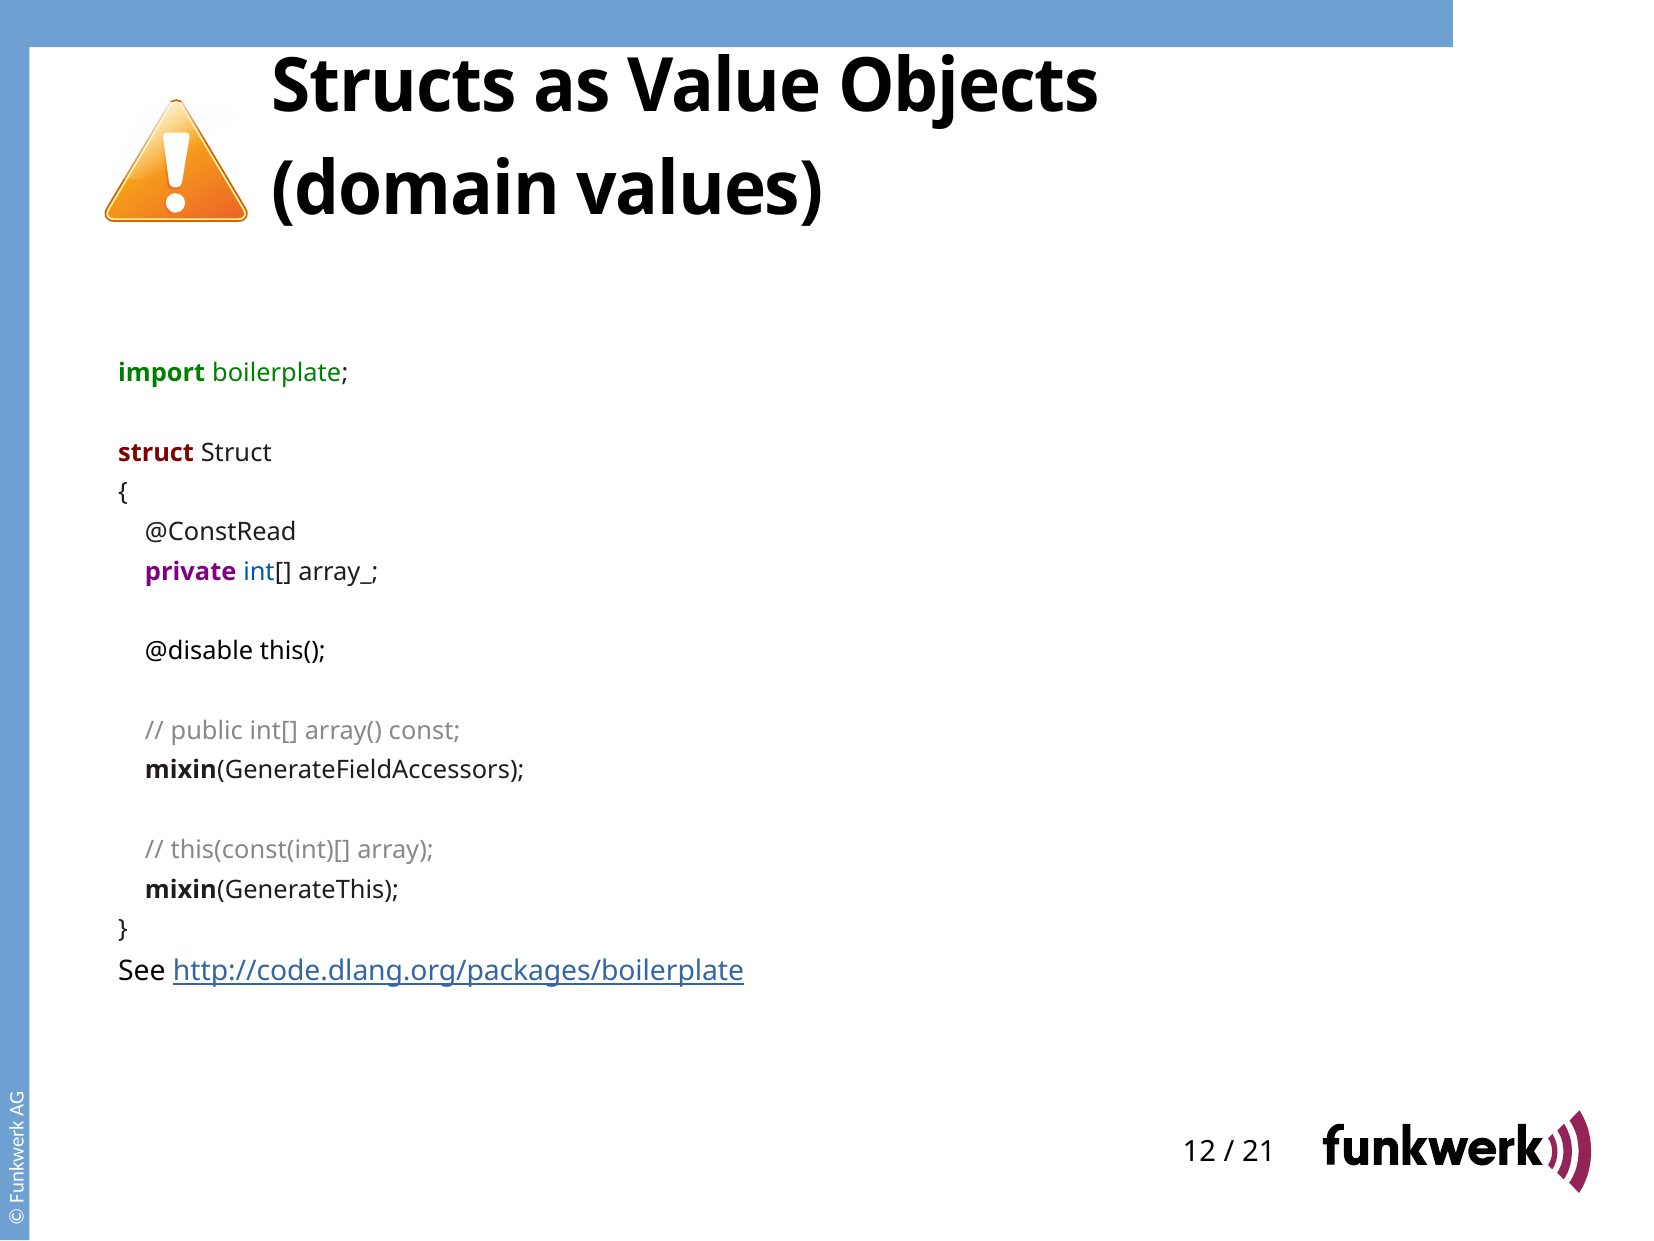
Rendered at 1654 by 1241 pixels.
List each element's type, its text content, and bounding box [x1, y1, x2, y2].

list import boilerplate; struct Struct { @ConstRead private int[] array_; @disable this(); // public int[] array() const; mixin(GenerateFieldAccessors); // this(const(int)[] array); mixin(GenerateThis); } See http://code.dlang.org/packages/boilerplate [118, 354, 1571, 1010]
title Structs as Value Objects (domain values) [271, 31, 1453, 237]
